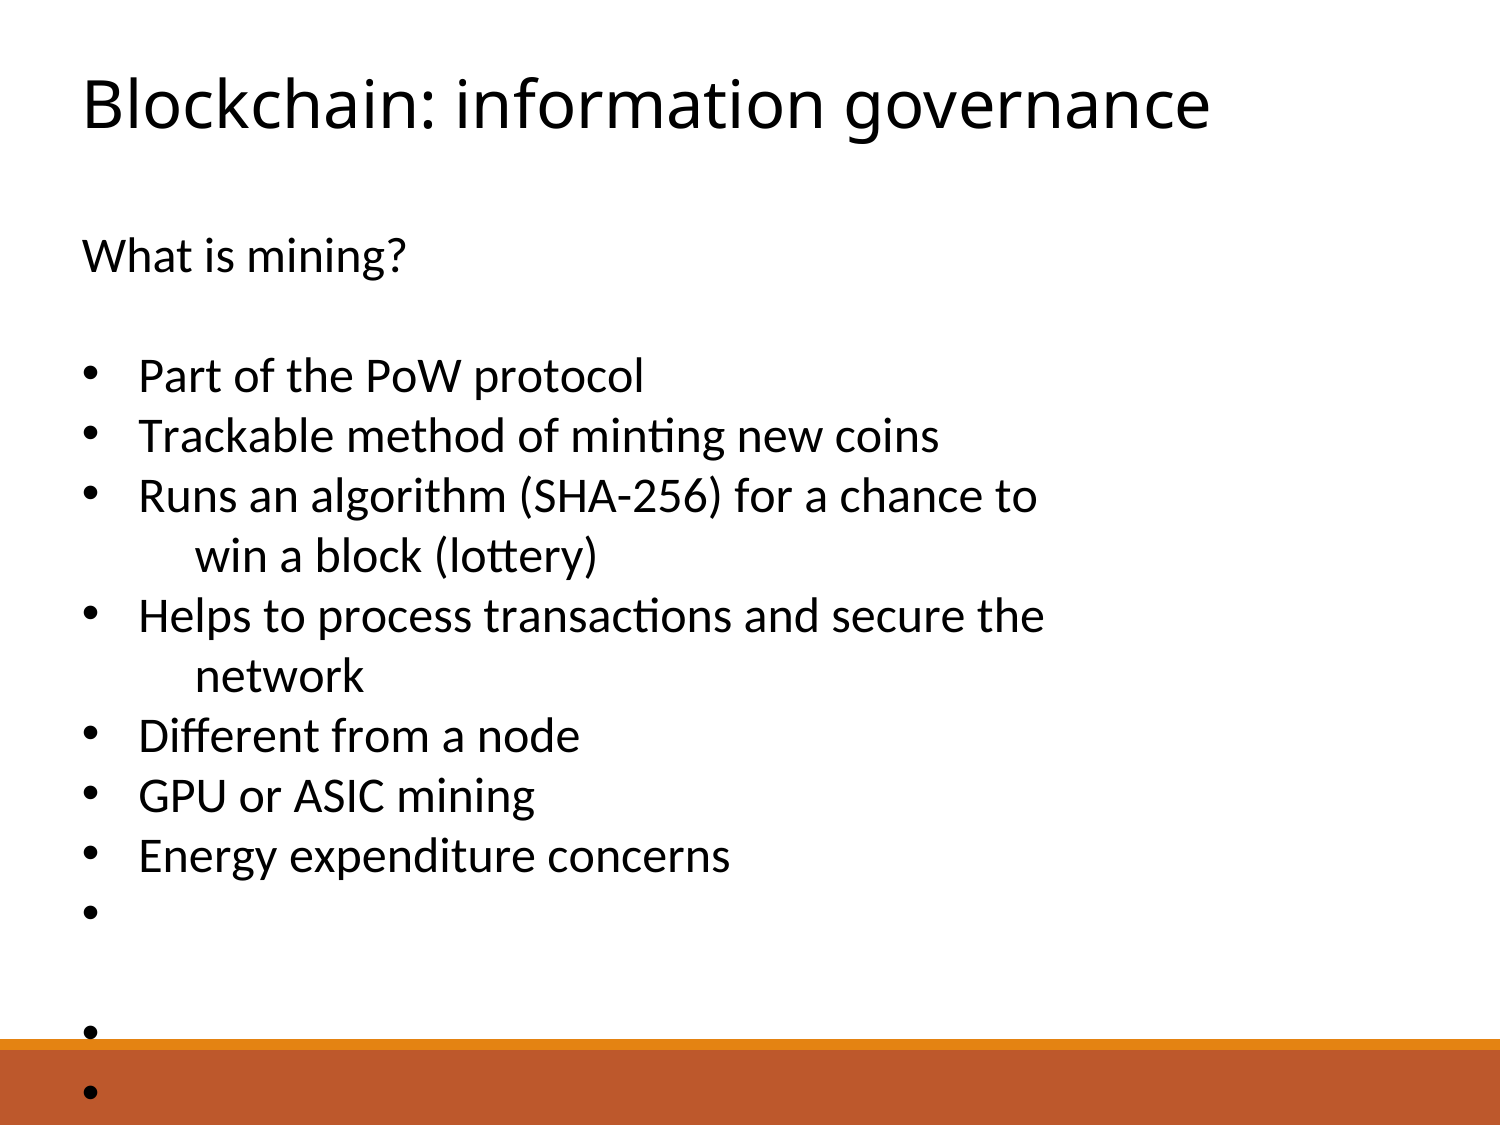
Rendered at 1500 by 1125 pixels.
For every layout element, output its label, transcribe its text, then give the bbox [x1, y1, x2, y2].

text_box What is mining? Part of the PoW protocol Trackable method of minting new coins Runs an algorithm (SHA-256) for a chance to win a block (lottery) Helps to process transactions and secure the network Different from a node GPU or ASIC mining Energy expenditure concerns [66, 214, 1136, 1125]
text_box Blockchain: information governance [66, 53, 1295, 241]
